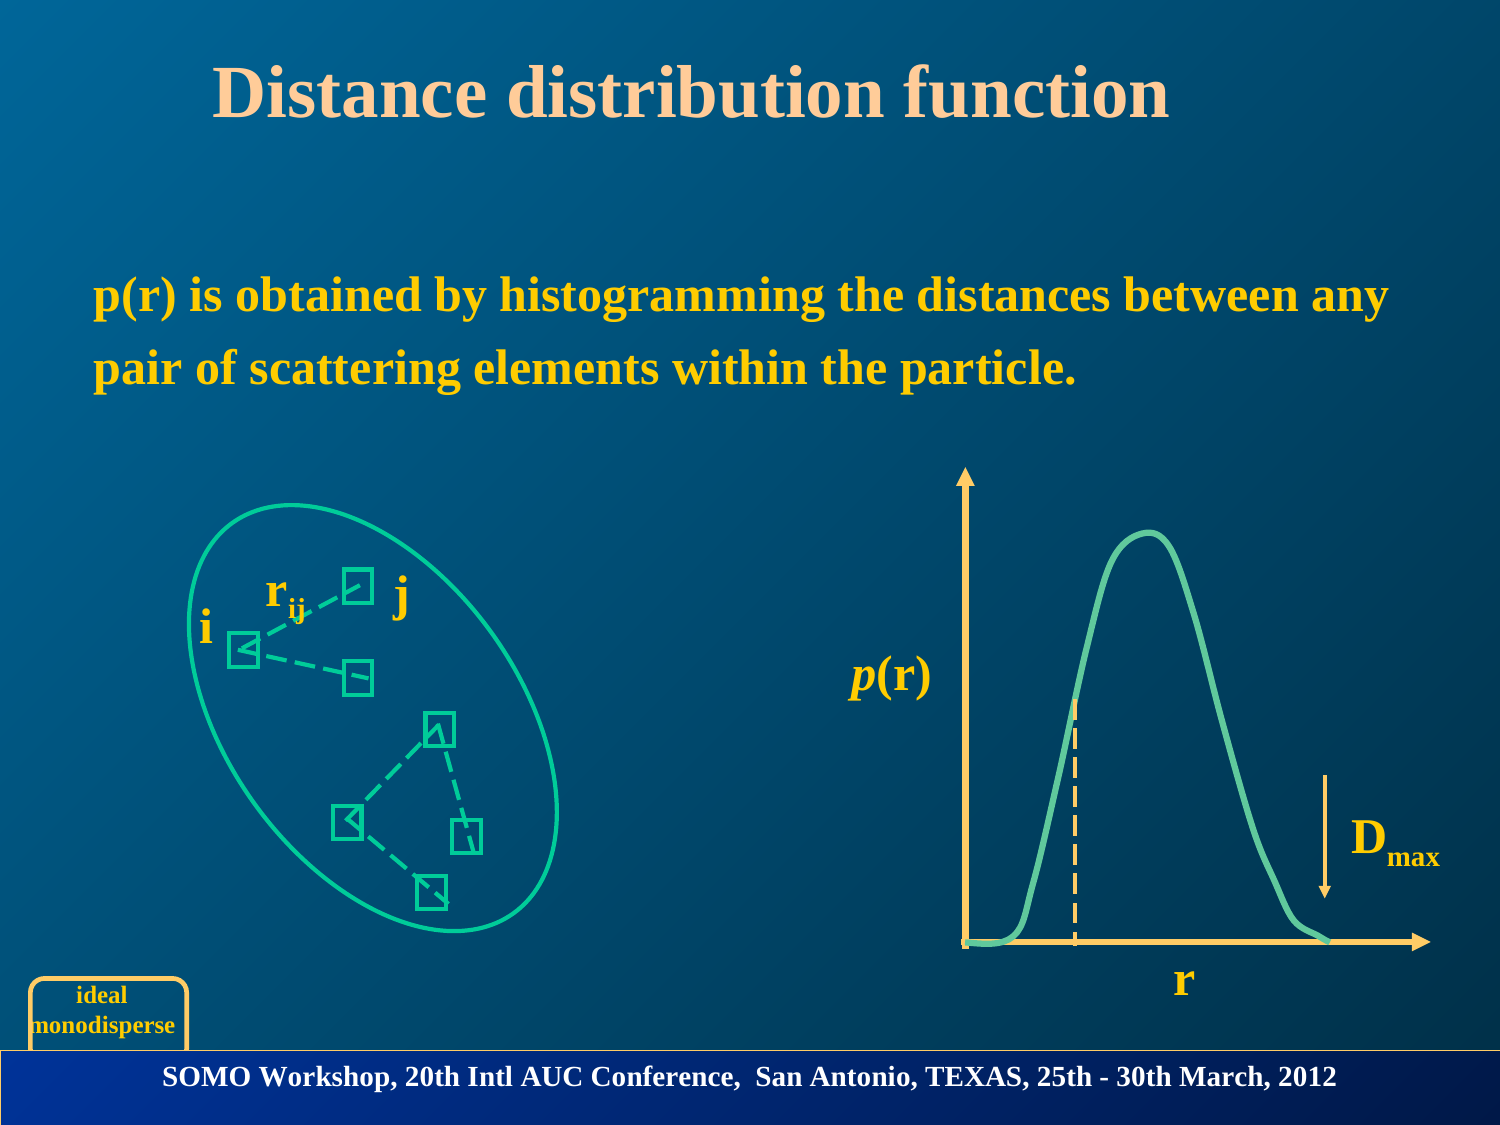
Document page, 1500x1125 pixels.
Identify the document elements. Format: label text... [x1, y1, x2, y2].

text_box rij [251, 548, 321, 633]
text_box ideal monodisperse [33, 981, 184, 1047]
text_box p(r) [836, 633, 948, 709]
text_box Distance distribution function [90, 34, 1313, 141]
text_box ideal monodisperse [13, 971, 191, 1047]
text_box i [184, 586, 229, 662]
text_box j [378, 553, 426, 629]
text_box r [1158, 937, 1211, 1014]
text_box Dmax [1336, 796, 1456, 880]
text_box SOMO Workshop, 20th Intl AUC Conference, San Antonio, TEXAS, 25th - 30th March, 2012 [0, 1050, 1500, 1125]
text_box p(r) is obtained by histogramming the distances between any pair of scattering elements within the particle. [79, 270, 1413, 402]
